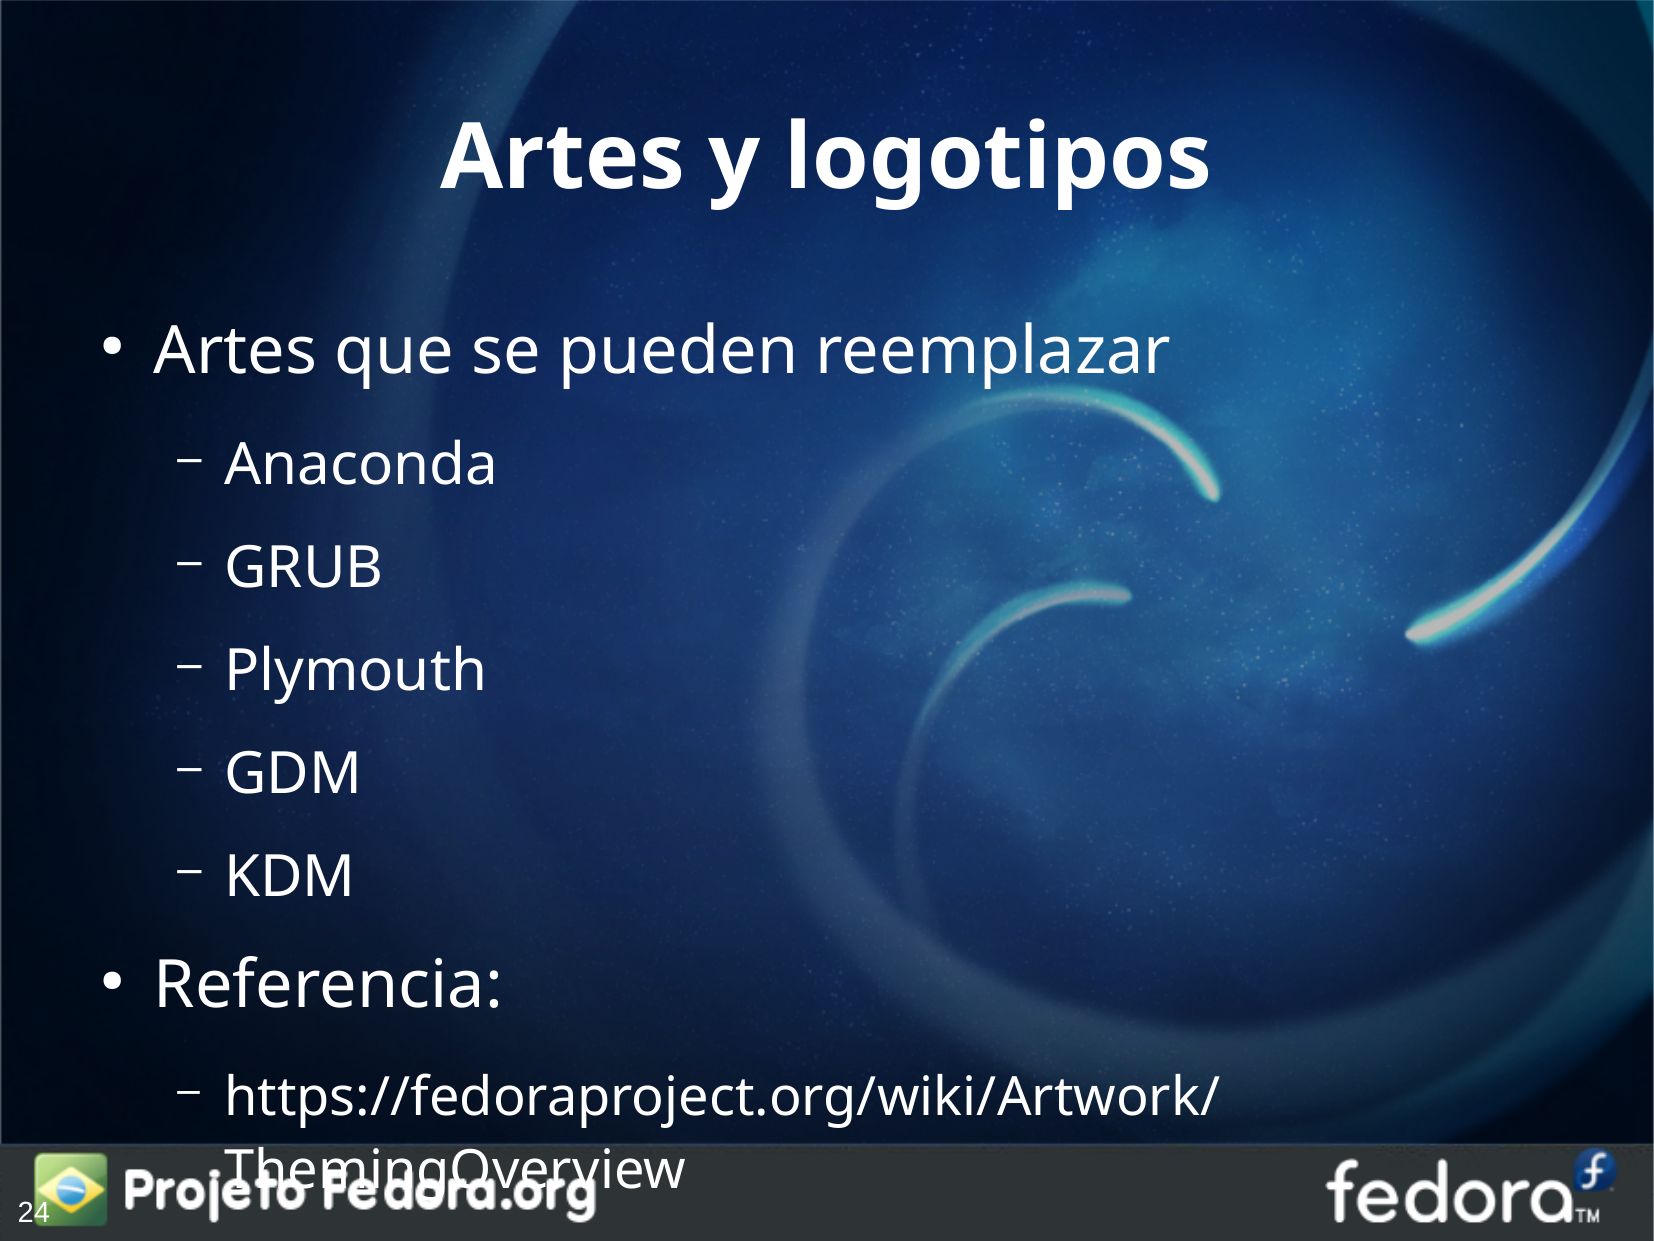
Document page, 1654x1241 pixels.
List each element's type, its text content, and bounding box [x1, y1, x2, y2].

list Artes que se pueden reemplazar Anaconda GRUB Plymouth GDM KDM Referencia: https://fedoraproject.org/wiki/Artwork/ThemingOverview [82, 302, 1571, 1120]
title Artes y logotipos [82, 56, 1571, 250]
picture [0, 0, 1654, 1241]
